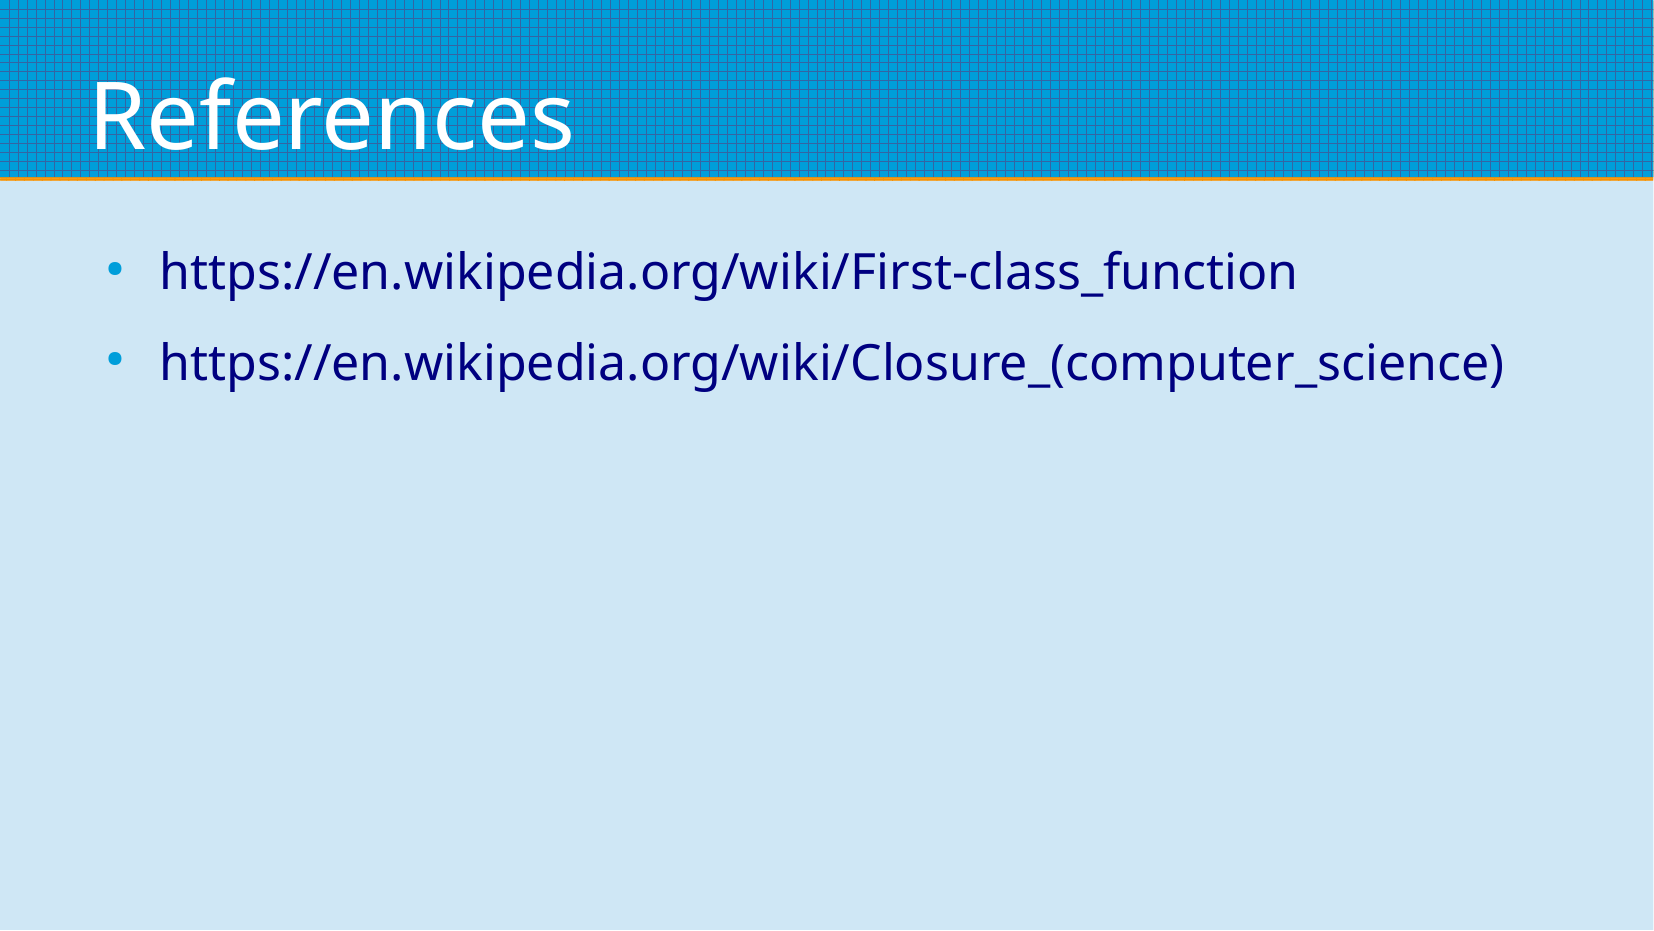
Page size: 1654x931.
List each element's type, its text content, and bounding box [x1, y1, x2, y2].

title References [88, 14, 1565, 178]
list https://en.wikipedia.org/wiki/First-class_function https://en.wikipedia.org/wiki/Closure_(computer_science) [88, 236, 1565, 813]
